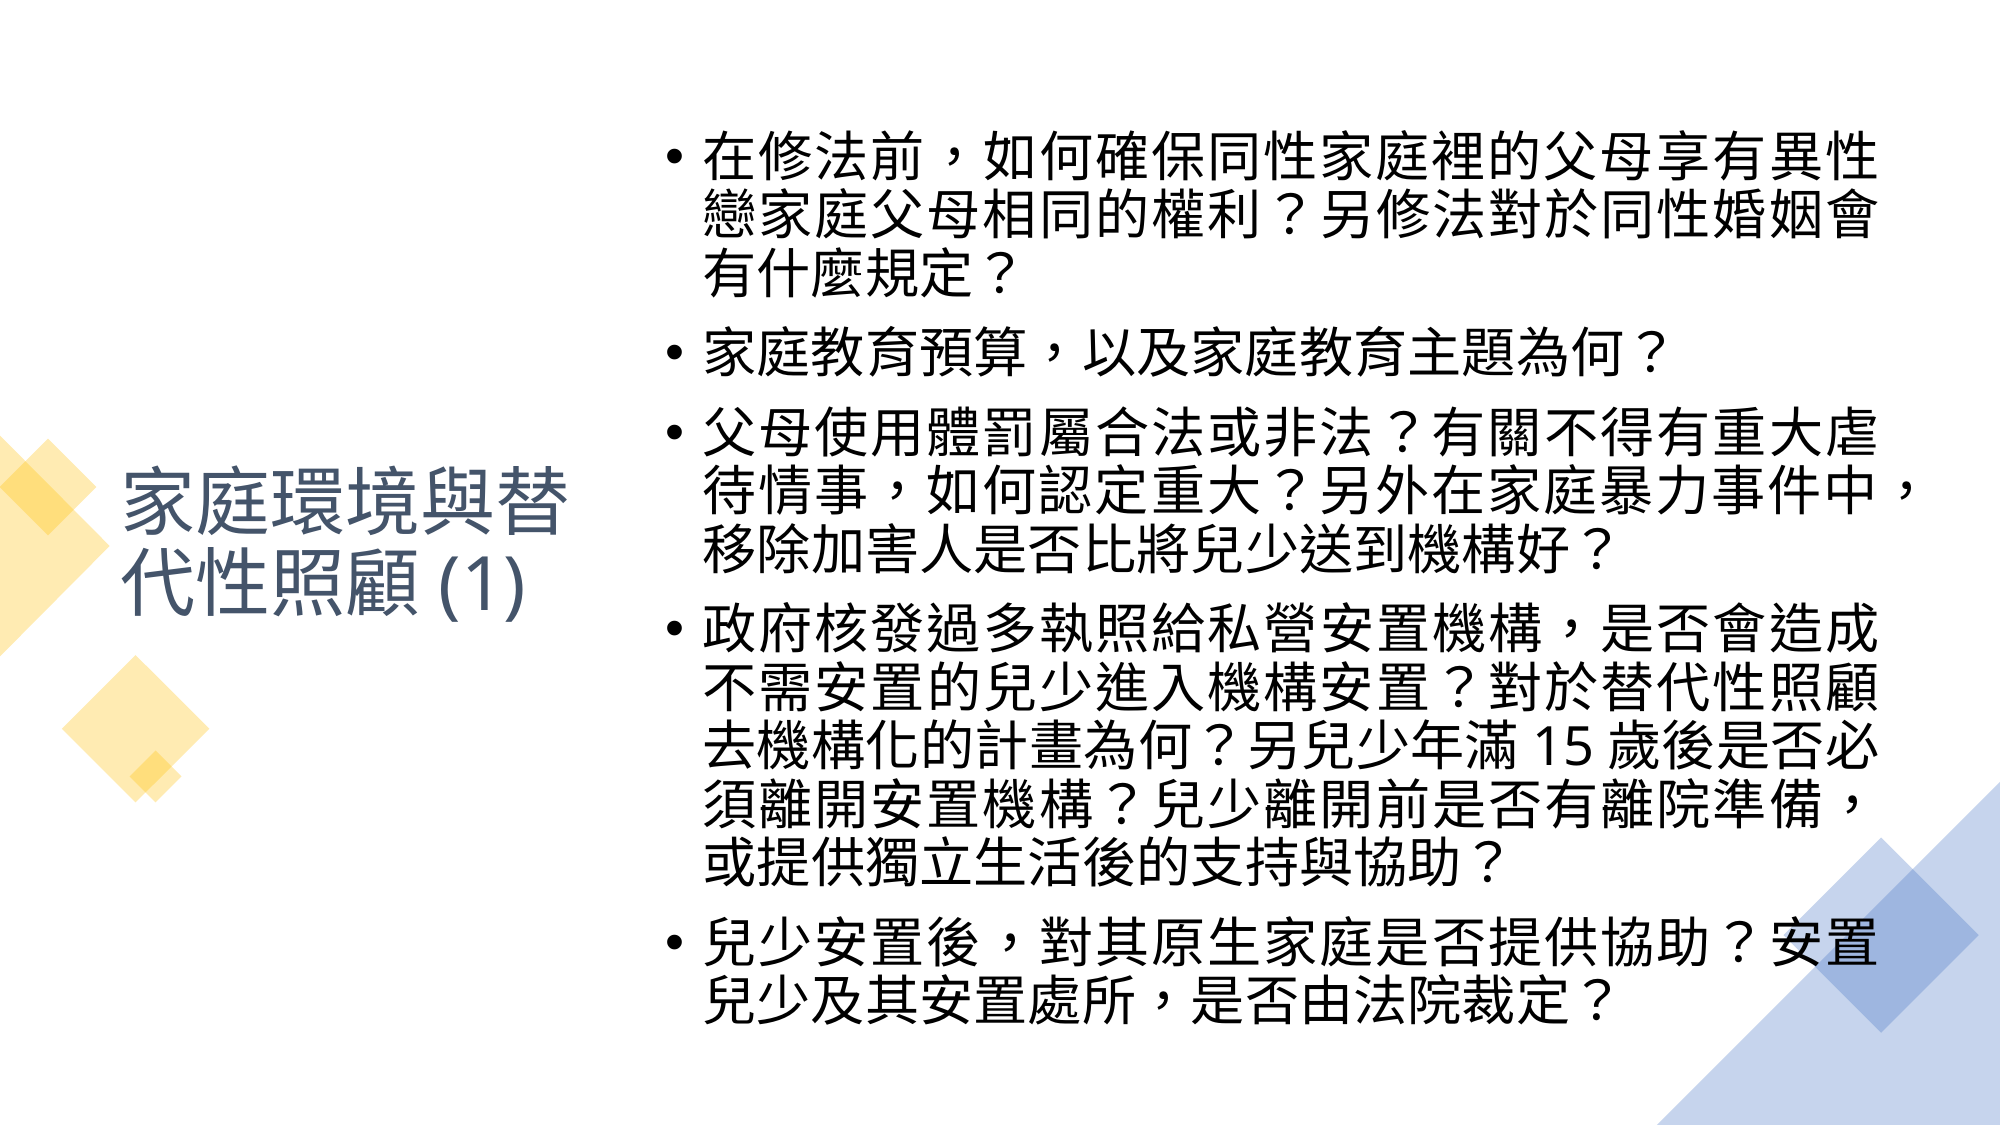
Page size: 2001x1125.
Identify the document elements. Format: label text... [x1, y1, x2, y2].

list 在修法前，如何確保同性家庭裡的父母享有異性戀家庭父母相同的權利？另修法對於同性婚姻會有什麼規定？ 家庭教育預算，以及家庭教育主題為何？ 父母使用體罰屬合法或非法？有關不得有重大虐待情事，如何認定重大？另外在家庭暴力事件中，移除加害人是否比將兒少送到機構好？ 政府核發過多執照給私營安置機構，是否會造成不需安置的兒少進入機構安置？對於替代性照顧去機構化的計畫為何？另兒少年滿15歲後是否必須離開安置機構？兒少離開前是否有離院準備，或提供獨立生活後的支持與協助？ 兒少安置後，對其原生家庭是否提供協助？安置兒少及其安置處所，是否由法院裁定？ [650, 105, 1895, 1057]
title 家庭環境與替代性照顧(1) [105, 101, 624, 990]
text_box [0, 0, 2000, 1125]
